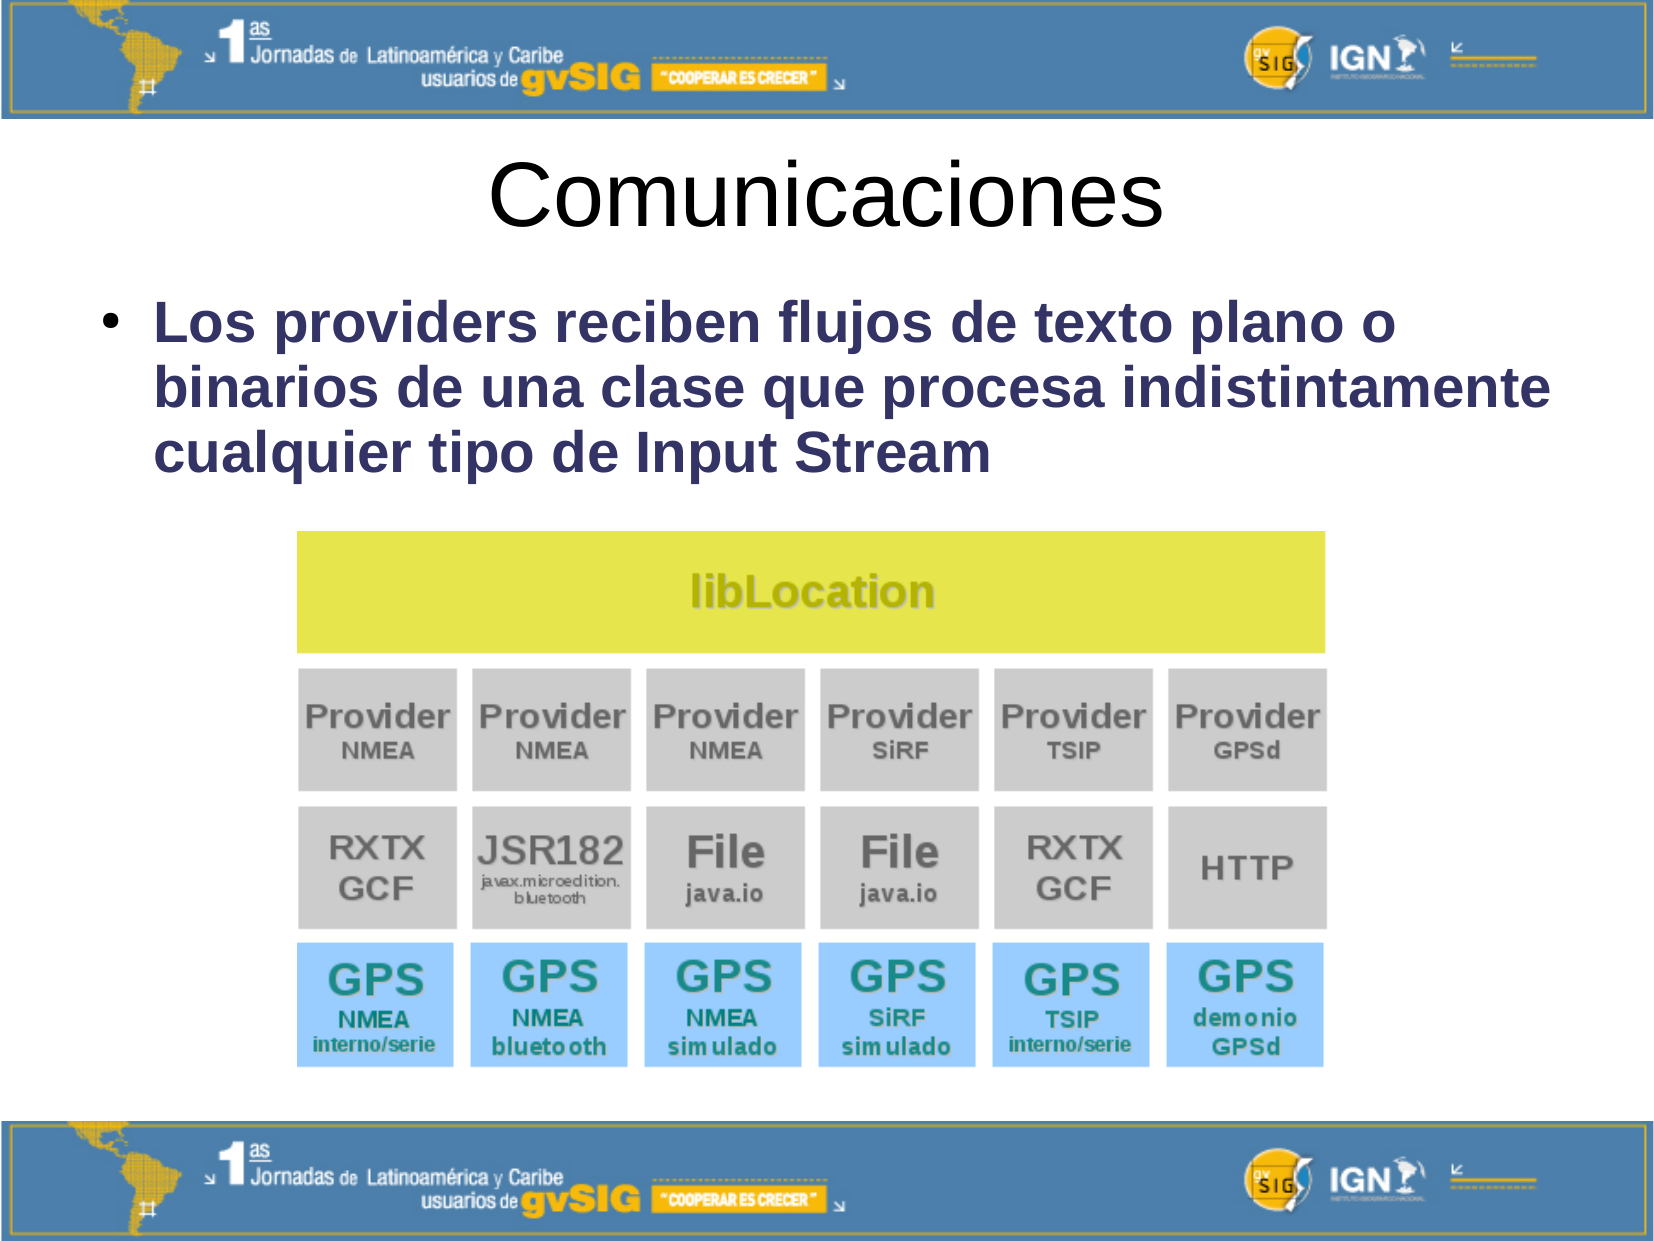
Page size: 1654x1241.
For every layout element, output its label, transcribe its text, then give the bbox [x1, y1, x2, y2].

picture [297, 531, 1329, 1069]
title Comunicaciones [82, 90, 1571, 290]
list Los providers reciben flujos de texto plano o binarios de una clase que procesa indistintamente cualquier tipo de Input Stream [82, 290, 1571, 1109]
picture [0, 1121, 1654, 1241]
picture [0, 0, 1654, 119]
